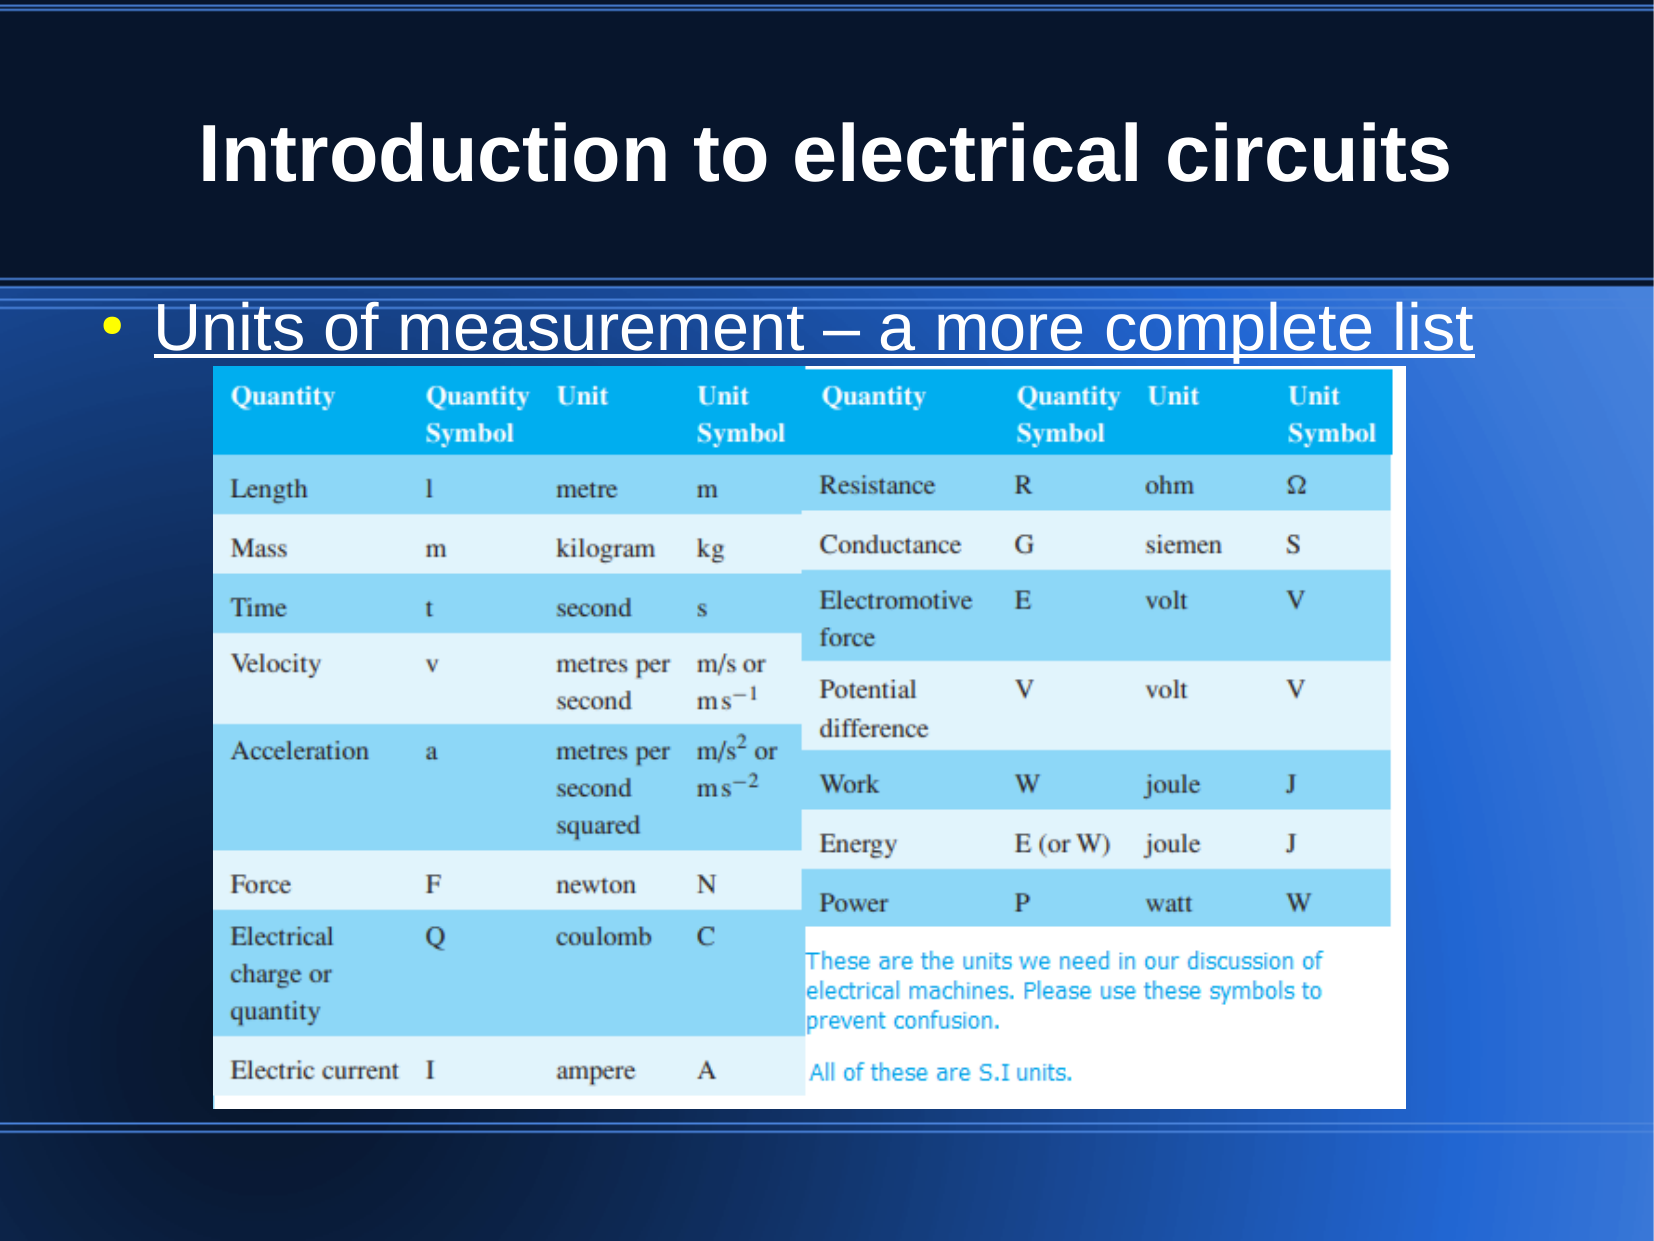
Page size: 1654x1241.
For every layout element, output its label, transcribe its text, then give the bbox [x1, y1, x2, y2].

title Introduction to electrical circuits [82, 49, 1571, 257]
picture [0, 0, 1654, 1241]
list Units of measurement – a more complete list [82, 290, 1571, 1109]
